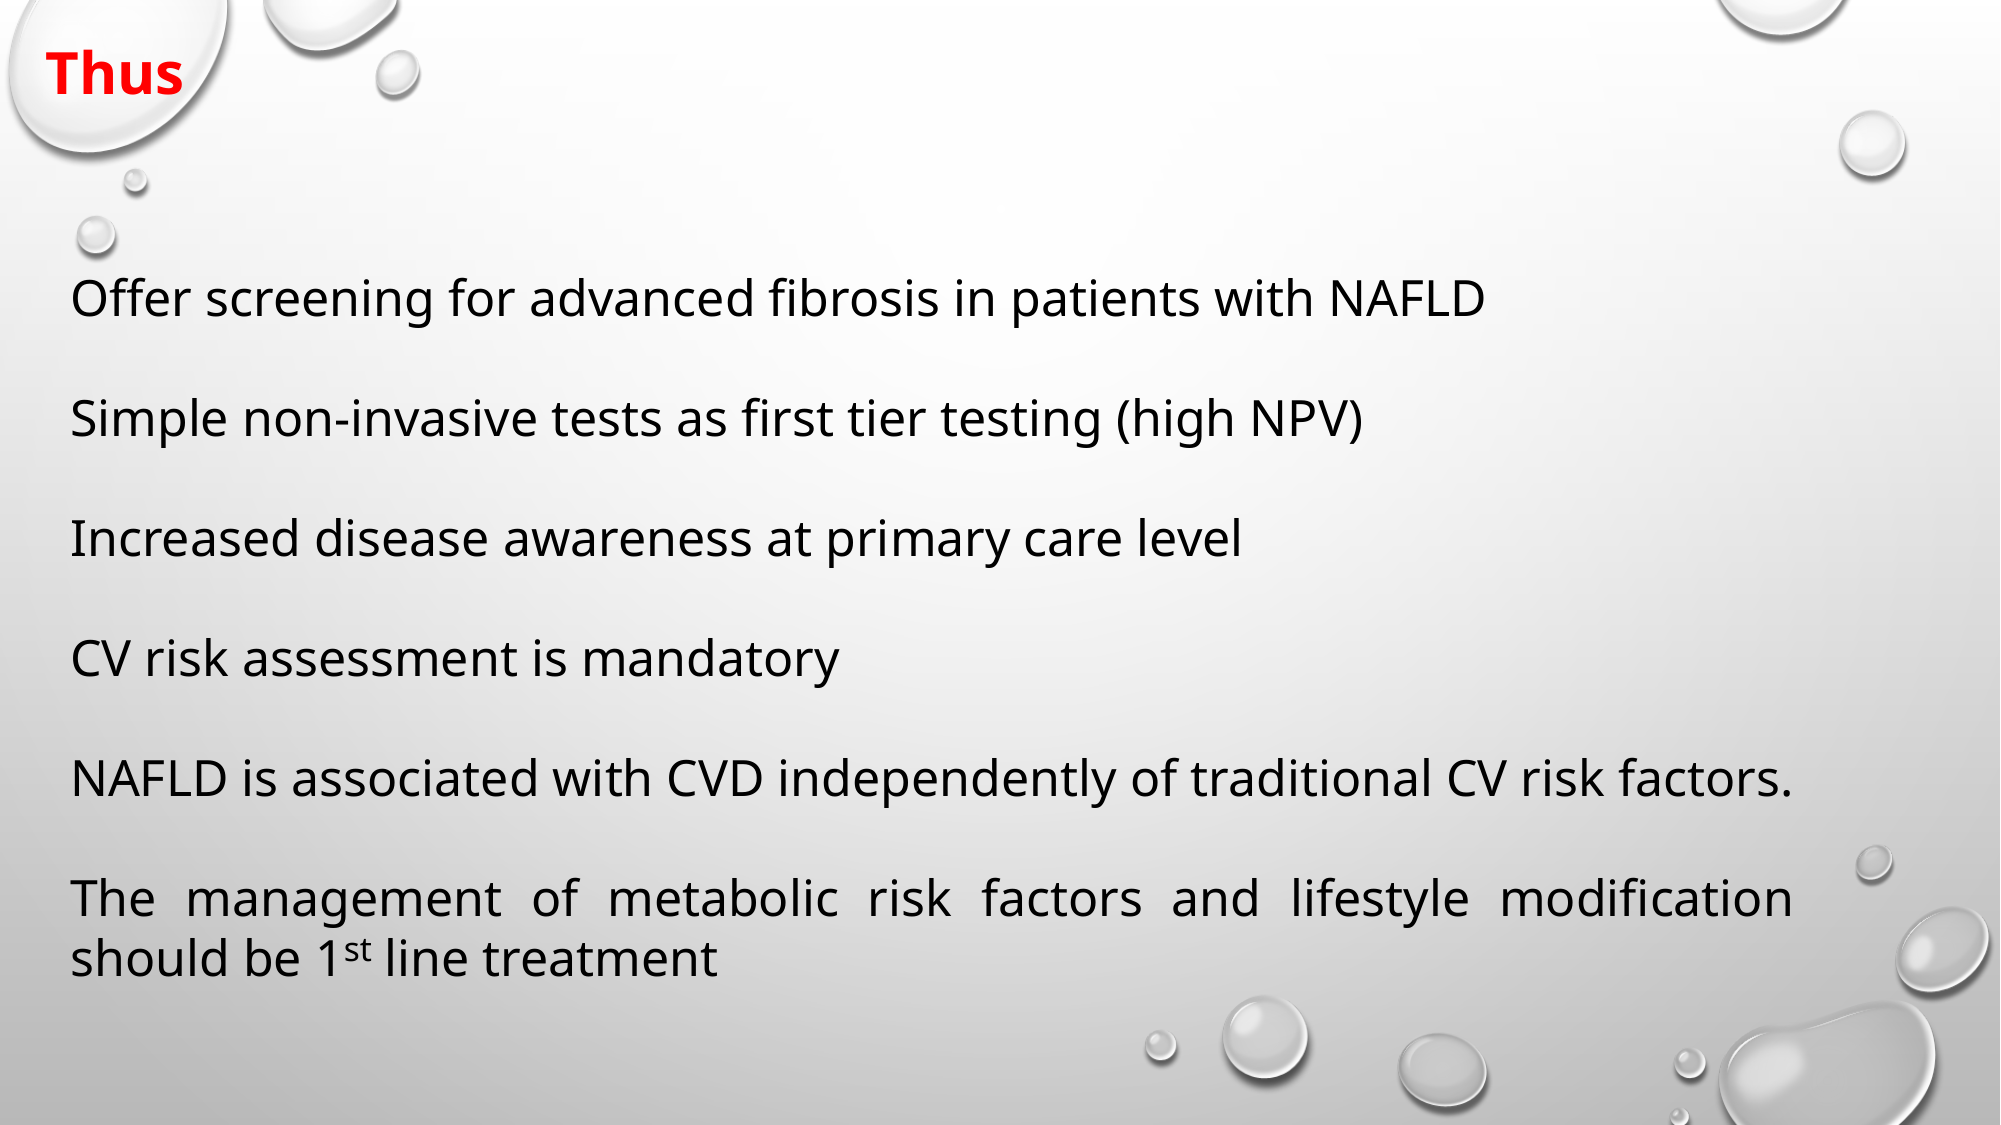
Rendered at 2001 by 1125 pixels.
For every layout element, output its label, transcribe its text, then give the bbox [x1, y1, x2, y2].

text_box Thus [30, 28, 210, 114]
text_box Offer screening for advanced fibrosis in patients with NAFLD Simple non-invasive tests as first tier testing (high NPV) Increased disease awareness at primary care level CV risk assessment is mandatory NAFLD is associated with CVD independently of traditional CV risk factors. The management of metabolic risk factors and lifestyle modification should be 1st line treatment [55, 259, 1850, 994]
